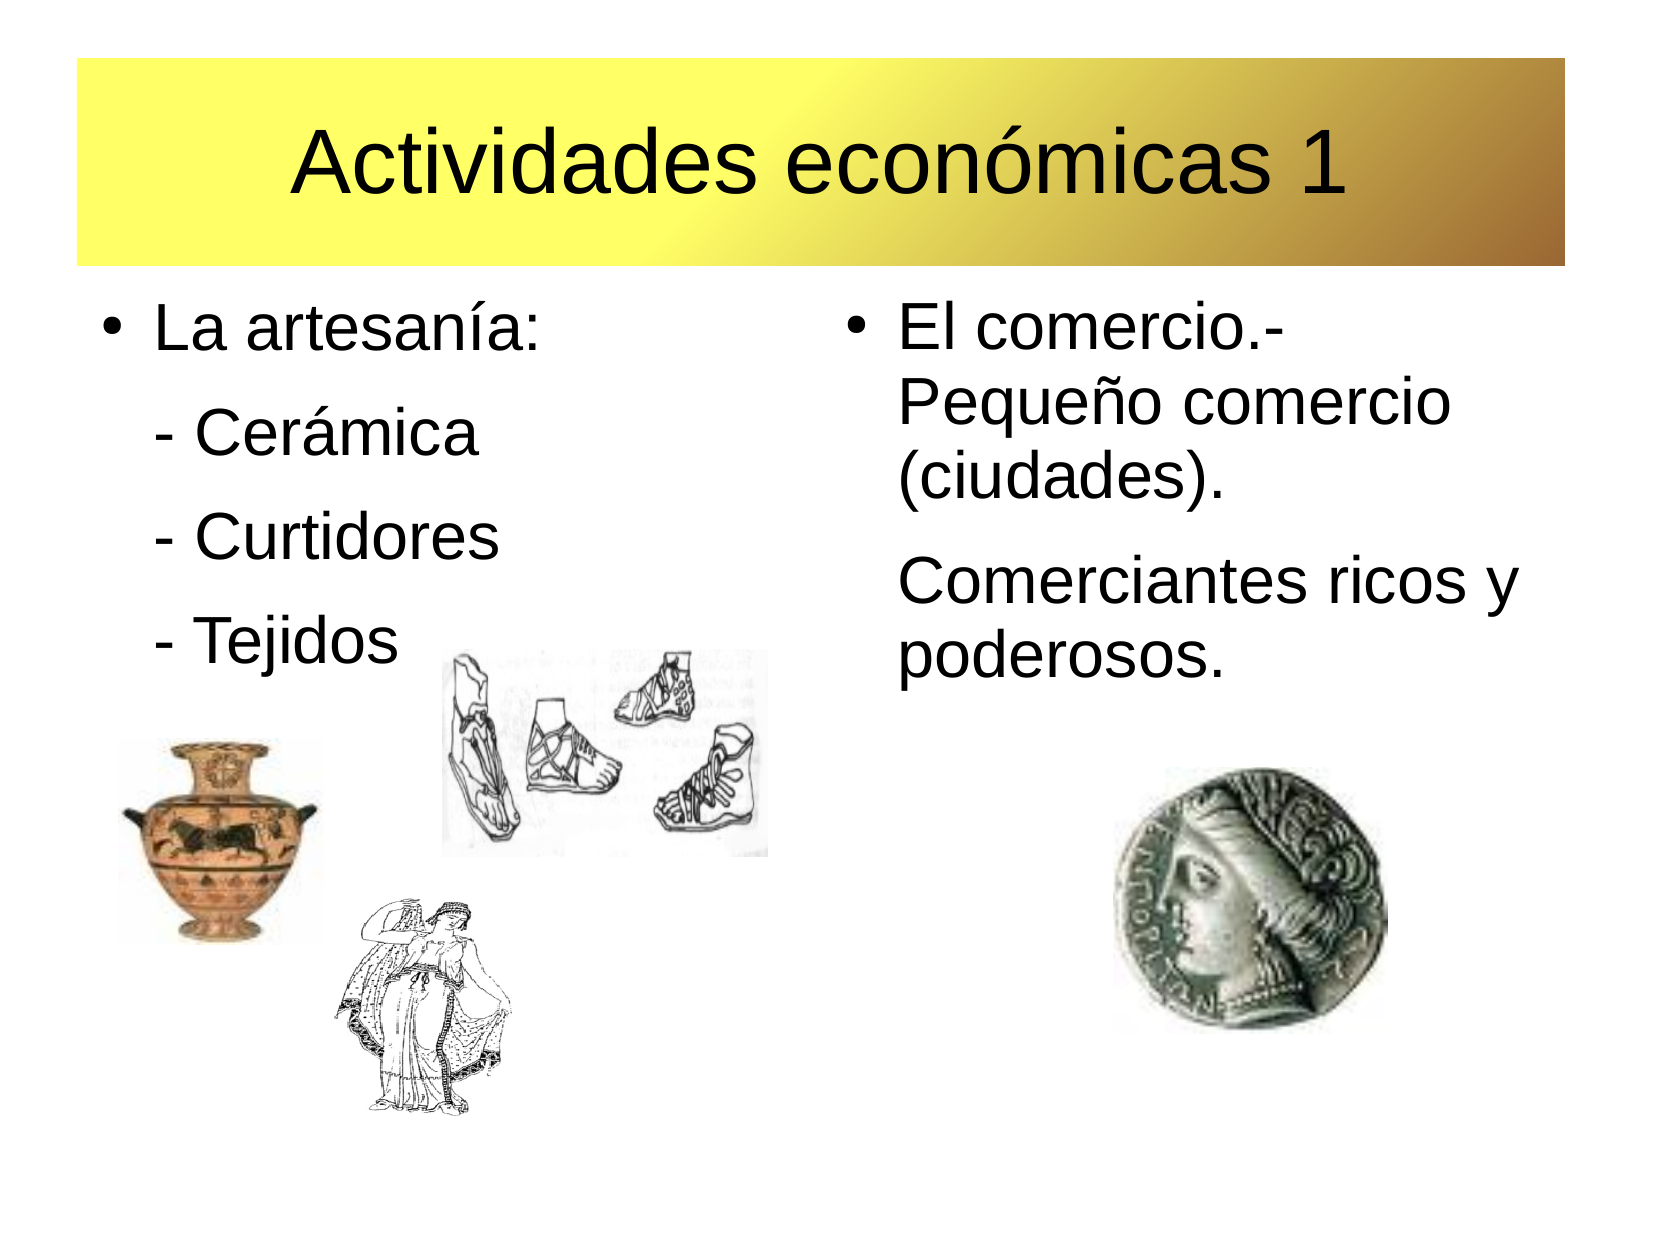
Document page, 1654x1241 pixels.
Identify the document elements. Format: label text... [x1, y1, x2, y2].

picture [118, 738, 532, 1123]
list El comercio.- Pequeño comercio (ciudades). Comerciantes ricos y poderosos. [826, 288, 1553, 1093]
picture [442, 649, 768, 857]
list La artesanía: - Cerámica - Curtidores - Tejidos [82, 290, 809, 1094]
picture [1113, 767, 1388, 1034]
title Actividades económicas 1 [76, 58, 1565, 266]
